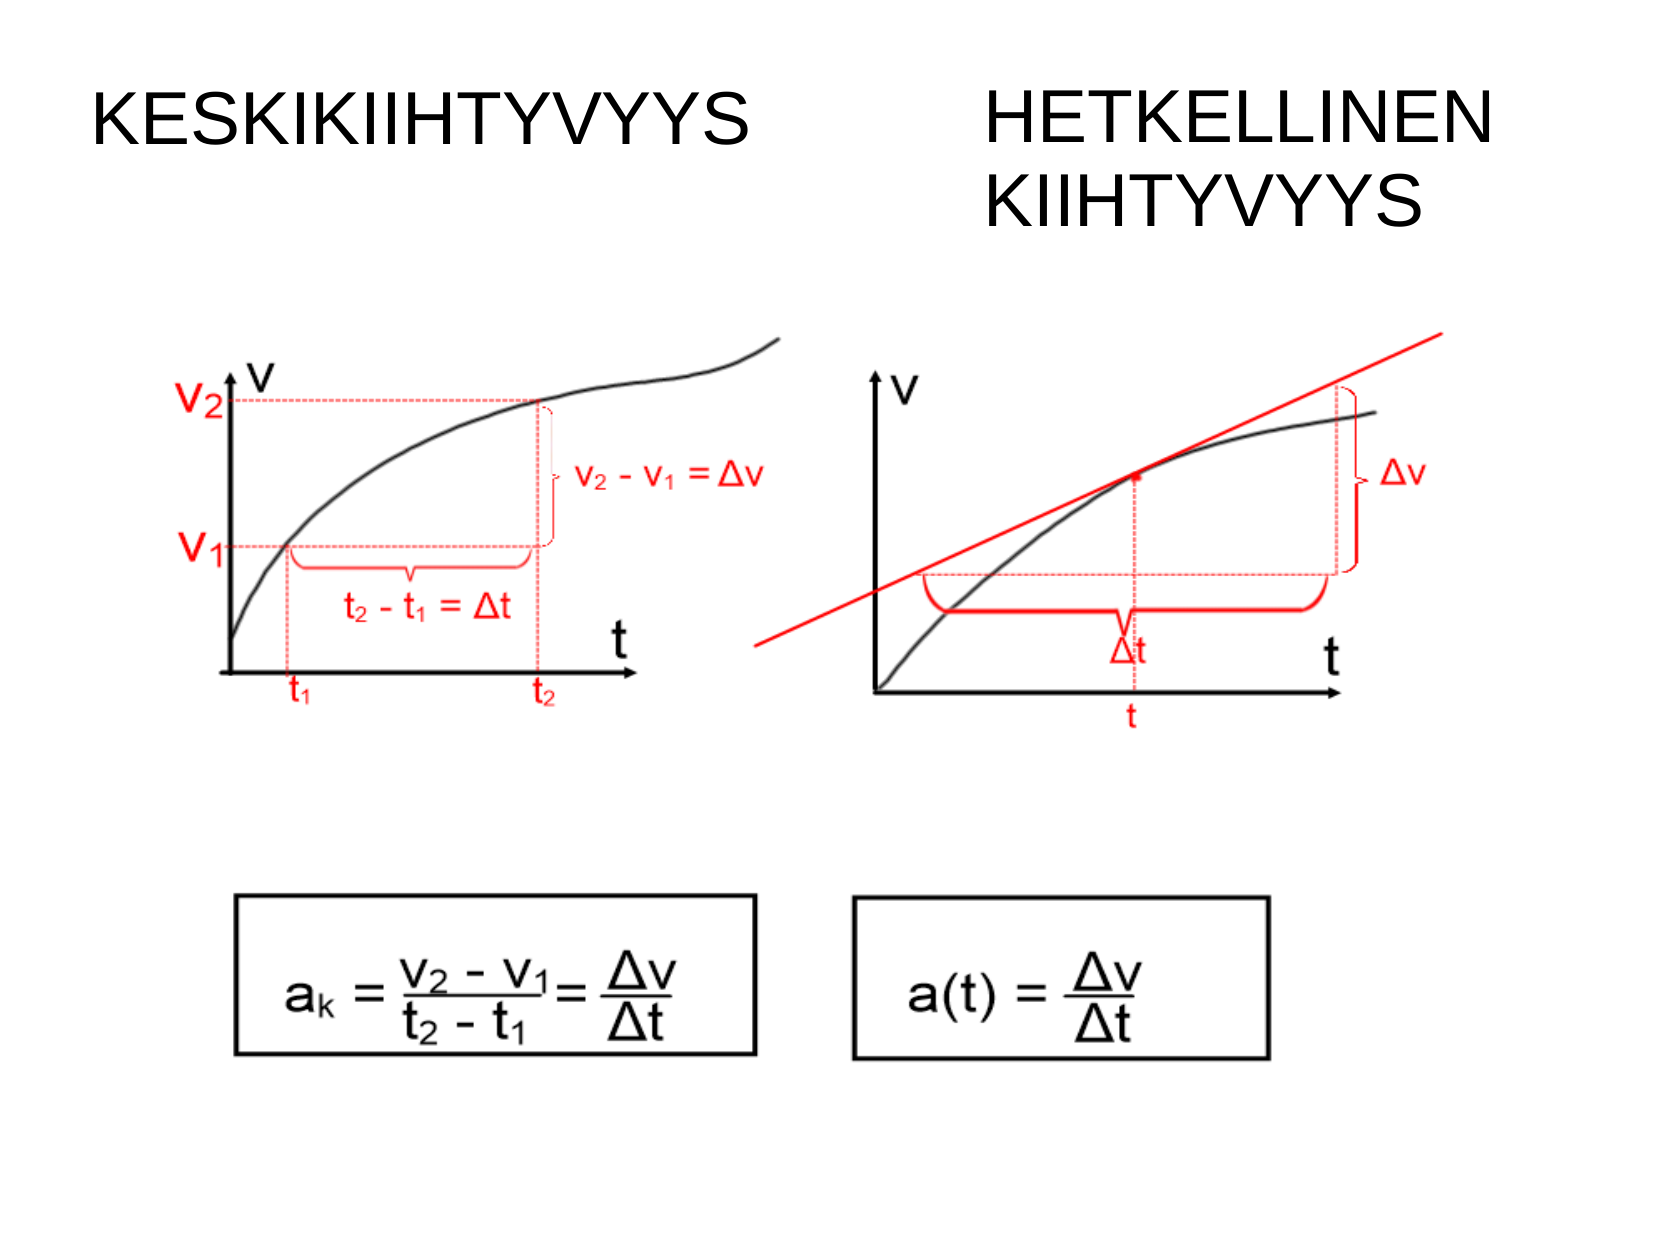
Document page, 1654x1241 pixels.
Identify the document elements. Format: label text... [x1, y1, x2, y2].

text_box HETKELLINEN KIIHTYVYYS [968, 68, 1548, 260]
picture [129, 307, 1487, 743]
text_box KESKIKIIHTYVYYS [75, 70, 768, 343]
picture [212, 862, 1305, 1077]
